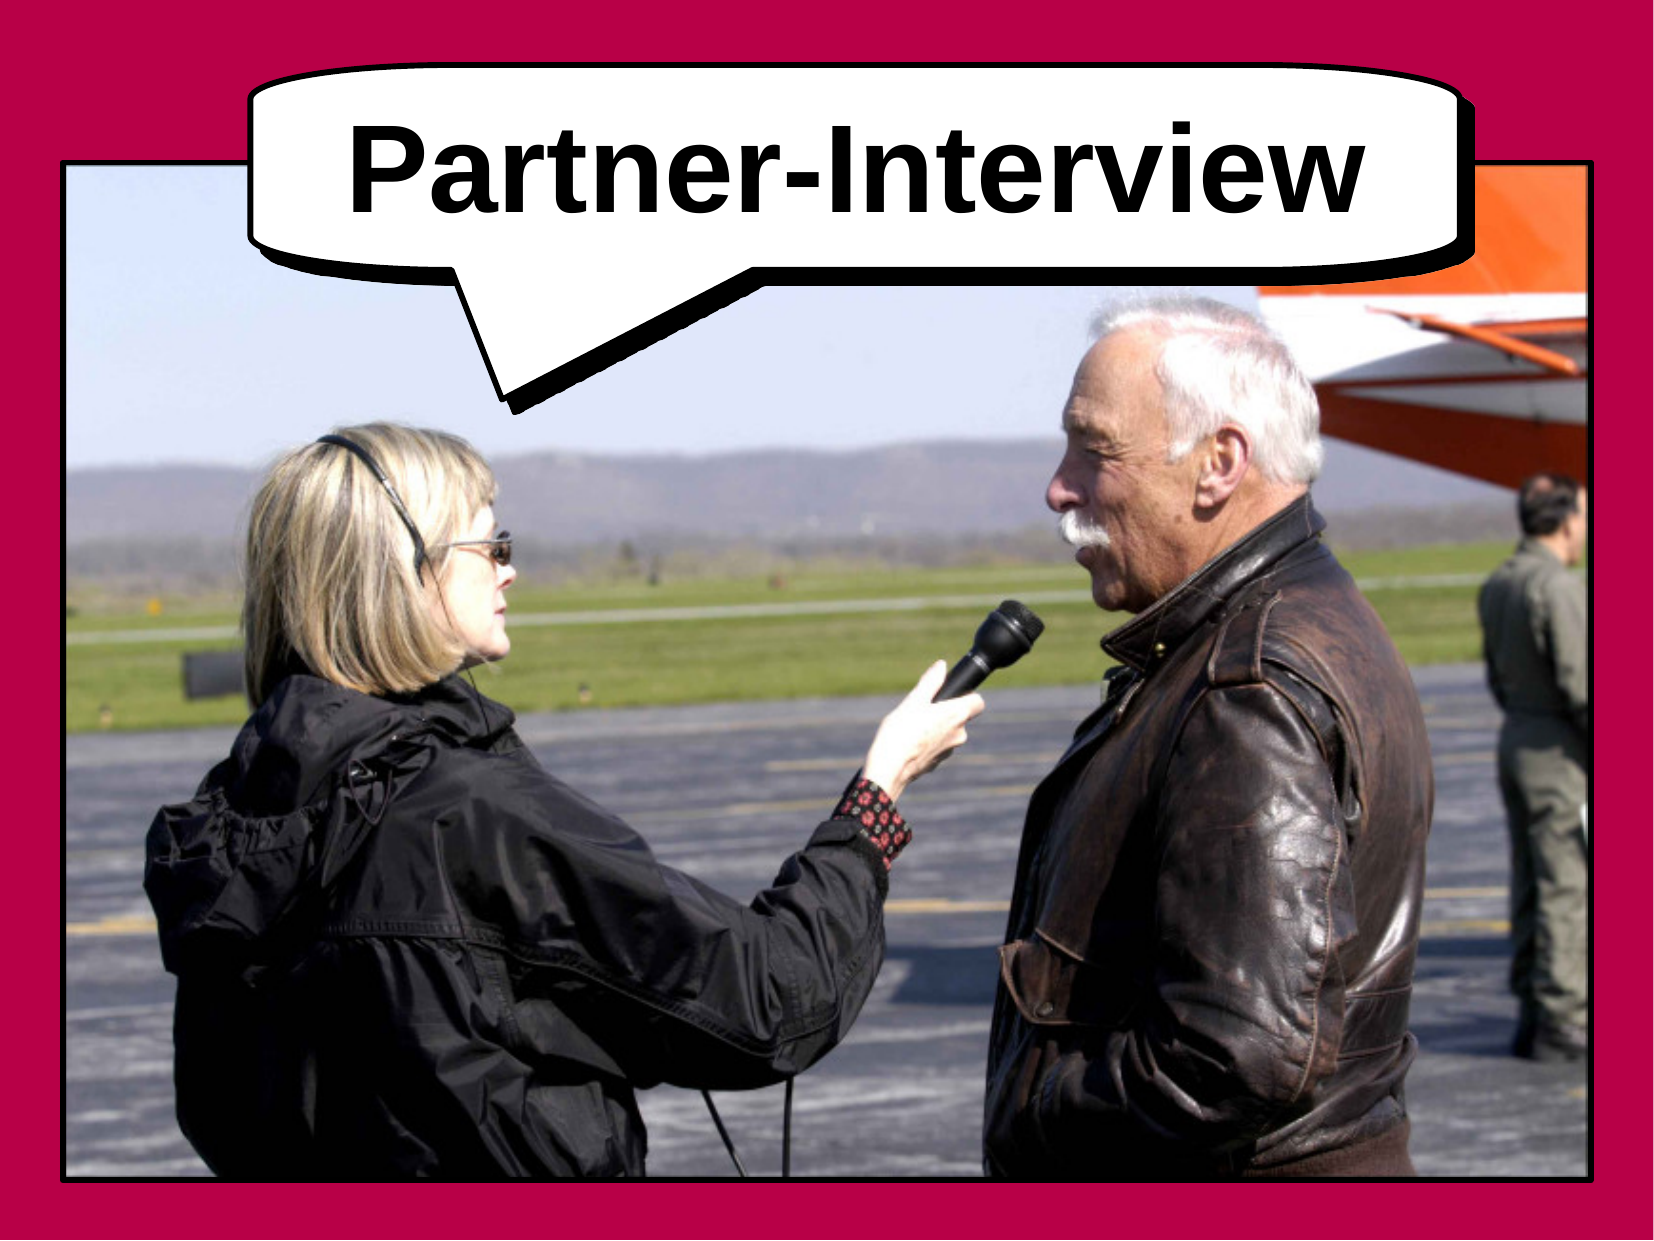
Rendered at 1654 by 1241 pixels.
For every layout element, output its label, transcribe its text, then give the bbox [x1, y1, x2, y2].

text_box [277, 253, 1433, 400]
text_box Partner-Interview [253, 91, 1459, 253]
text_box [256, 64, 1455, 91]
picture [65, 165, 1588, 1178]
